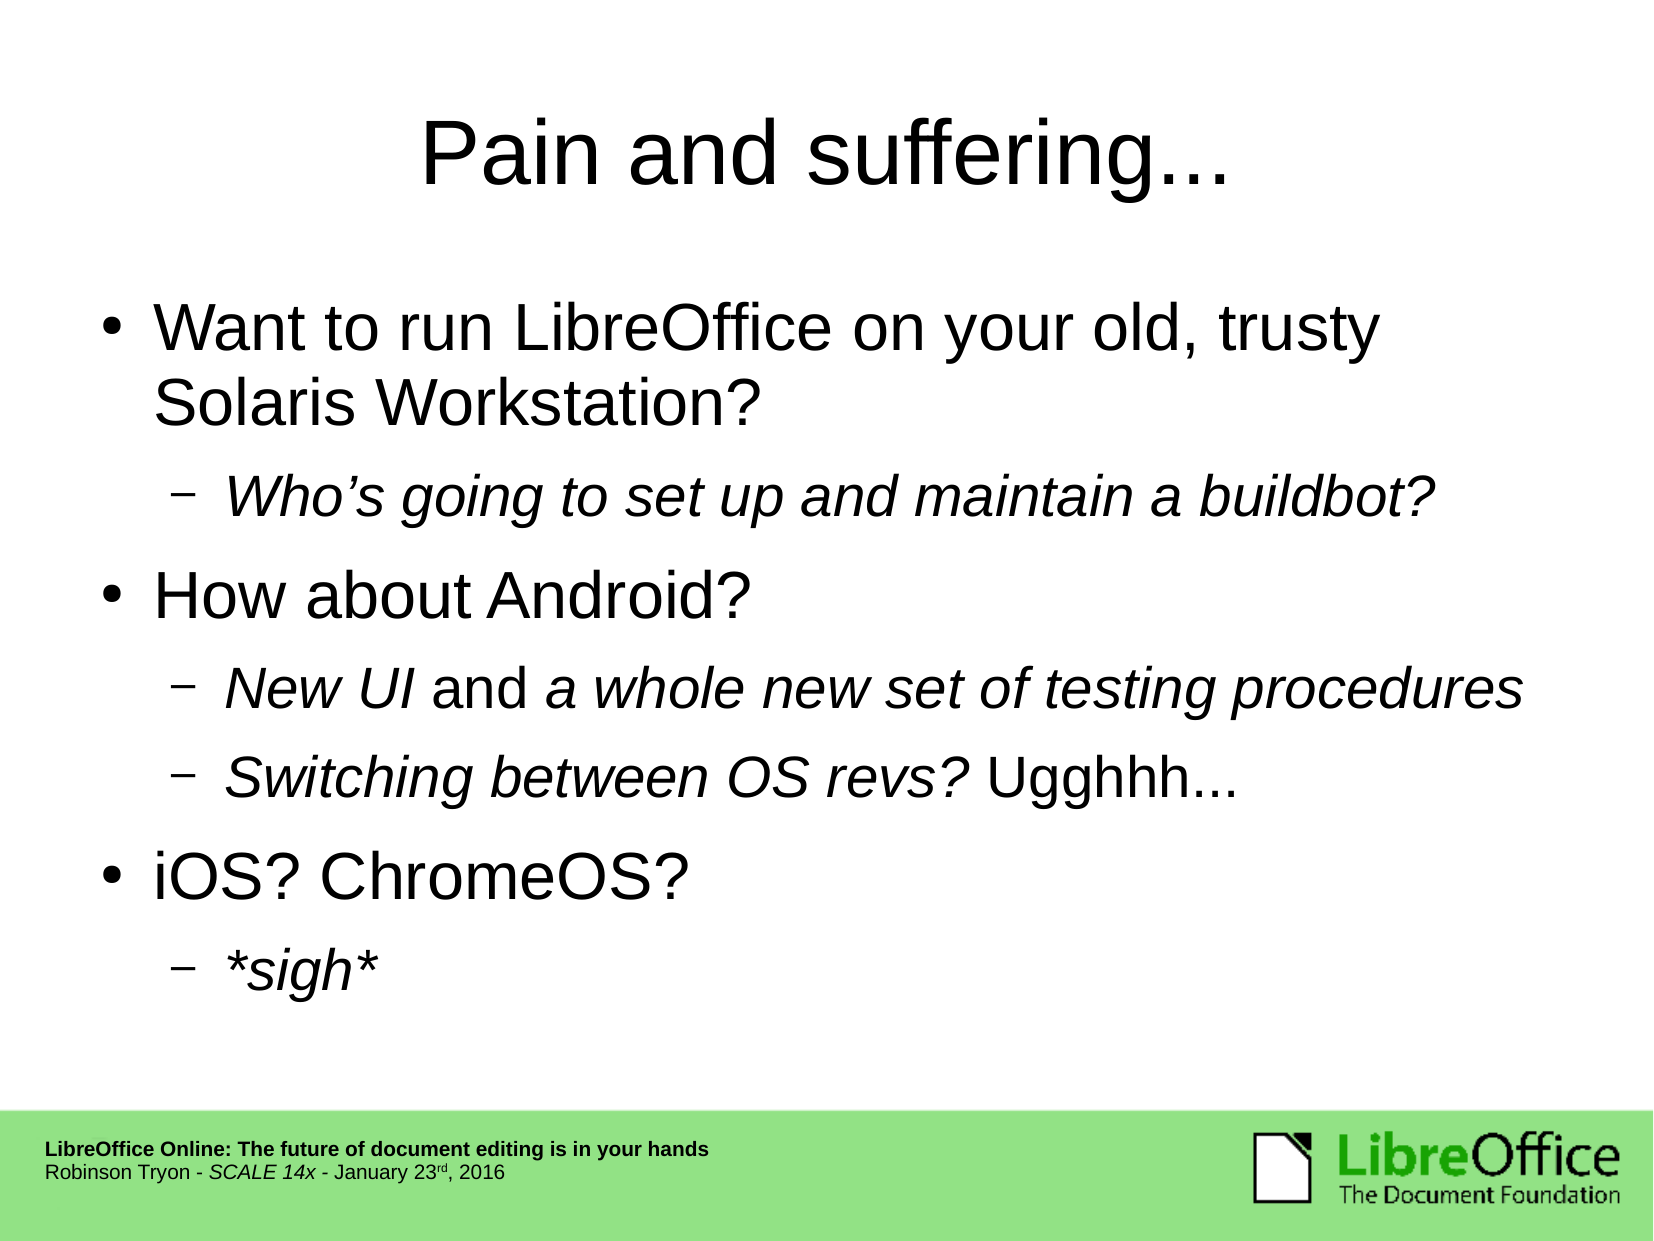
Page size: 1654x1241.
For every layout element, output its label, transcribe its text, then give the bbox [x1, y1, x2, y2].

title Pain and suffering... [82, 49, 1571, 257]
picture [0, 0, 1654, 1241]
list Want to run LibreOffice on your old, trusty Solaris Workstation? Who’s going to set up and maintain a buildbot? How about Android? New UI and a whole new set of testing procedures Switching between OS revs? Ugghhh... iOS? ChromeOS? *sigh* [82, 290, 1571, 1010]
